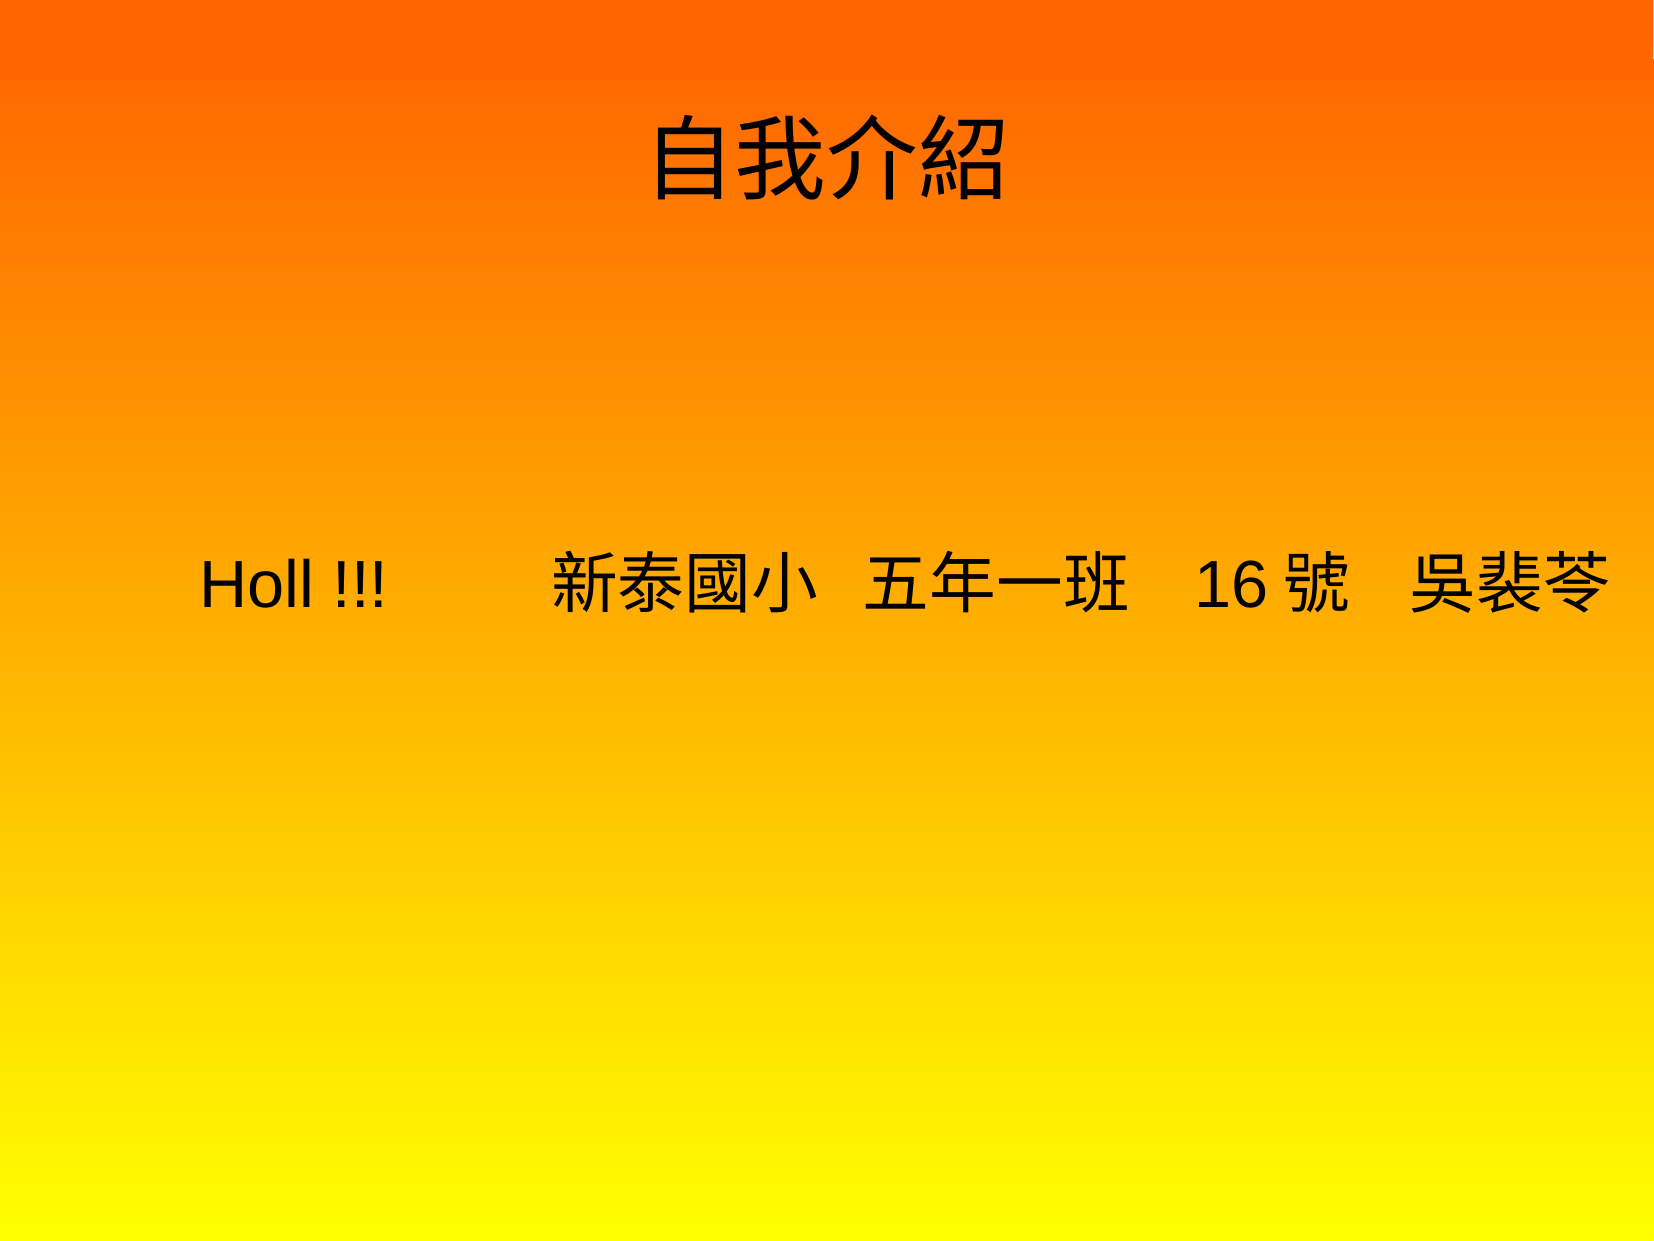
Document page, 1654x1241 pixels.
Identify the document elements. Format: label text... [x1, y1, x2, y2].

subtitle Holl !!! 新泰國小 五年一班 16號 吳裴苓 [47, 200, 1630, 957]
title 自我介紹 [82, 49, 1571, 200]
